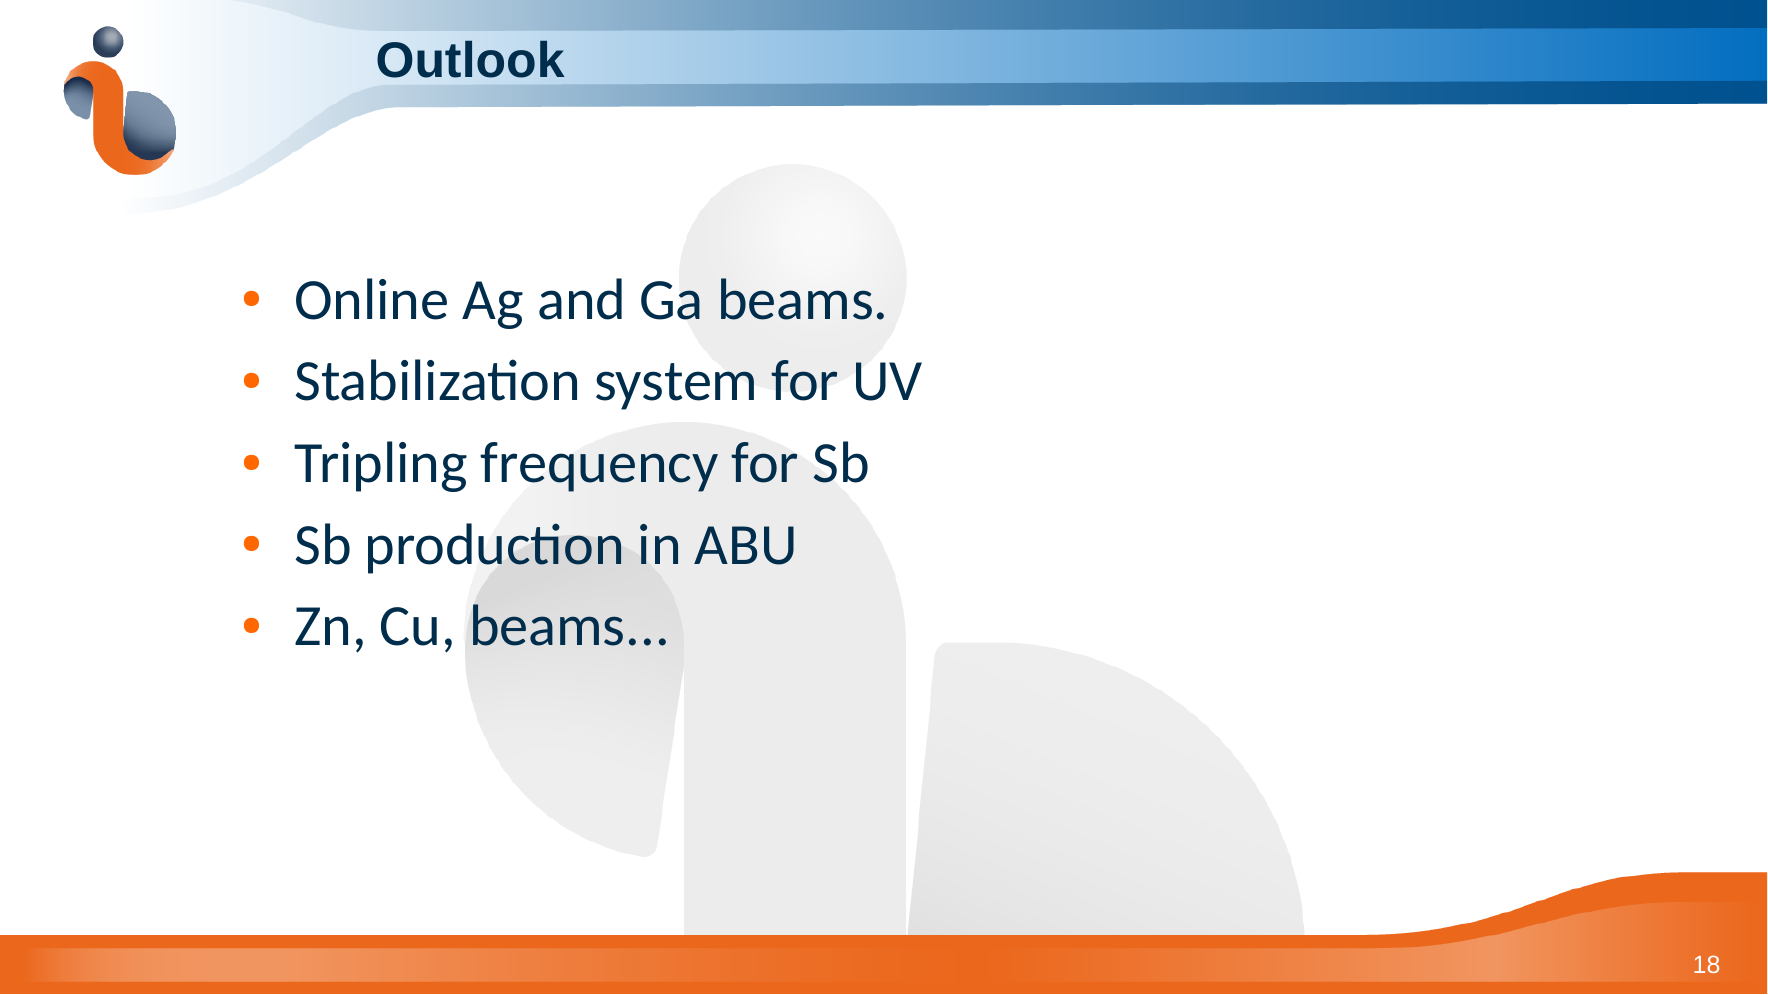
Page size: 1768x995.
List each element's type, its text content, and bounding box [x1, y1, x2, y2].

picture [0, 0, 1768, 994]
list Online Ag and Ga beams. Stabilization system for UV Tripling frequency for Sb Sb production in ABU Zn, Cu, beams... [223, 277, 1707, 928]
title Outlook [375, 24, 1309, 96]
